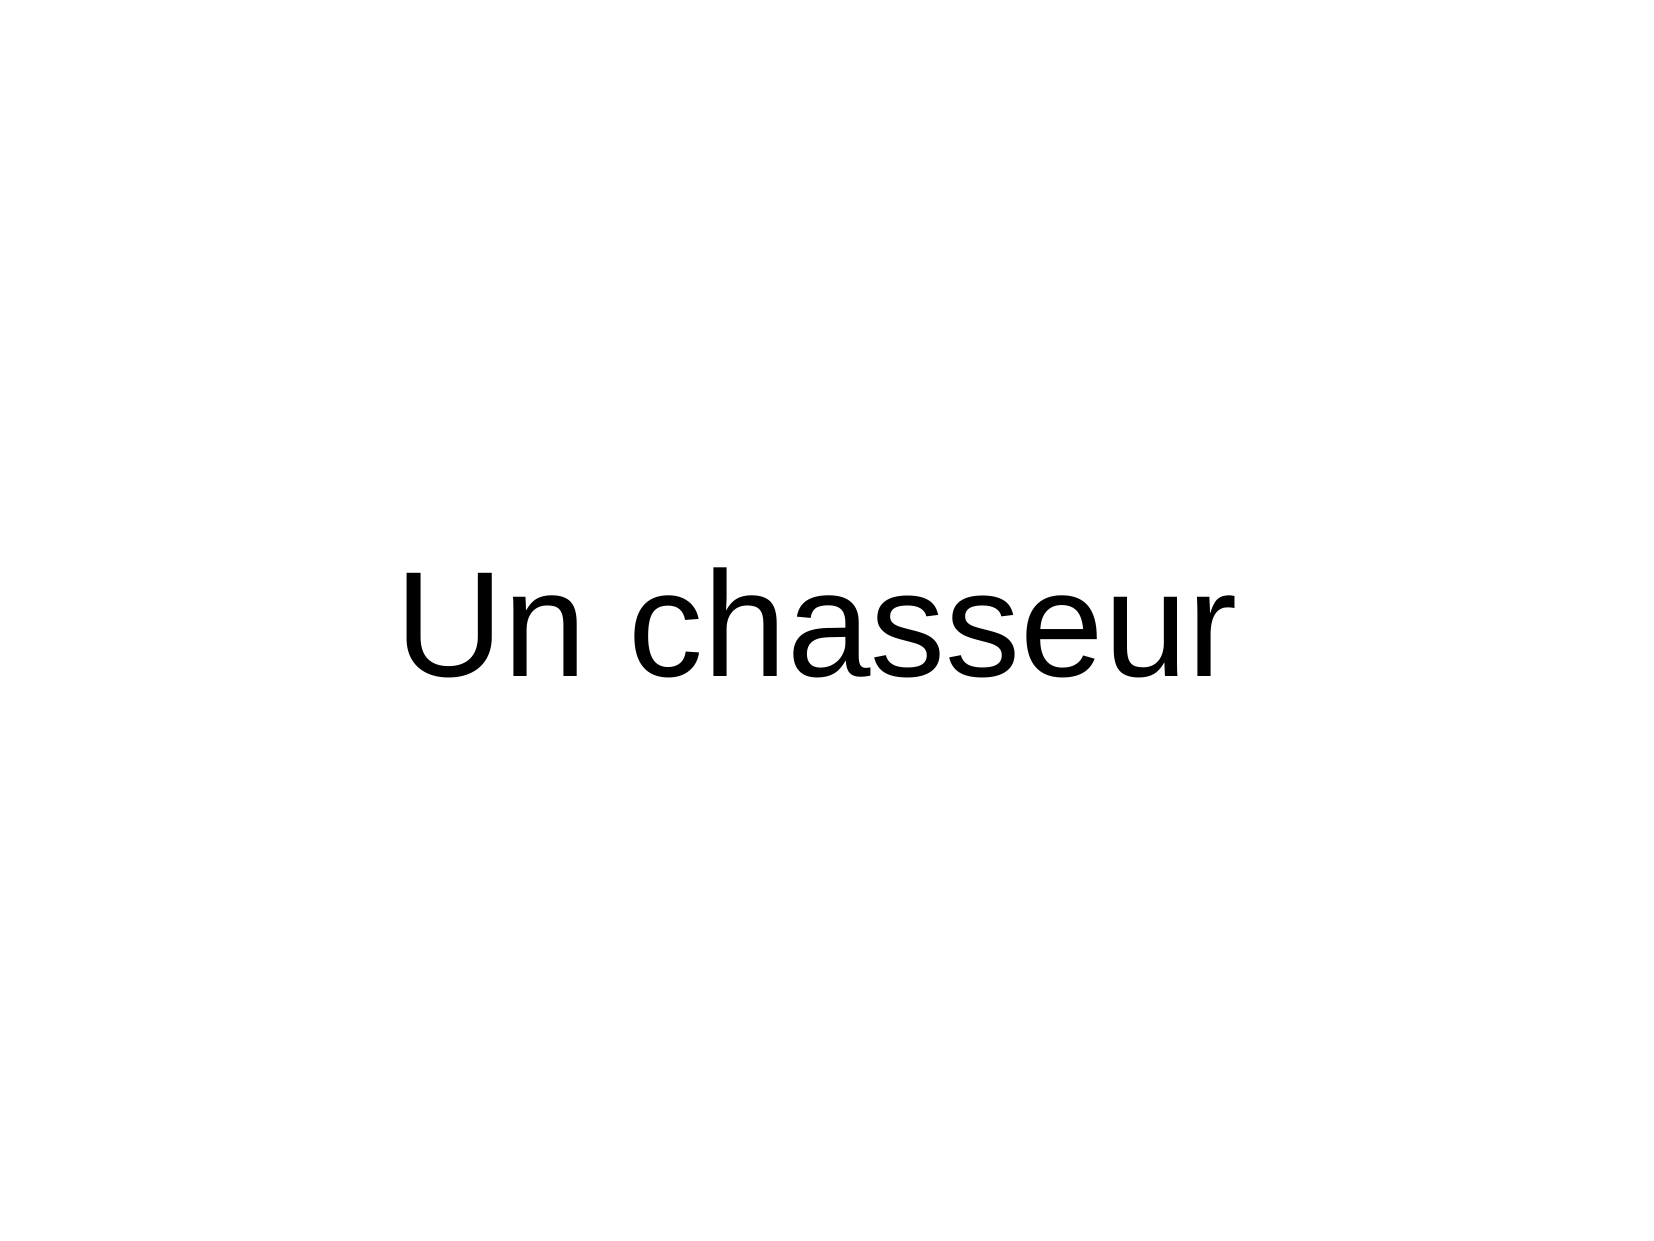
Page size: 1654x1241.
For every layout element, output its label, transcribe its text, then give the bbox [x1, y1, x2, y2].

text_box Un chasseur [380, 533, 1279, 717]
